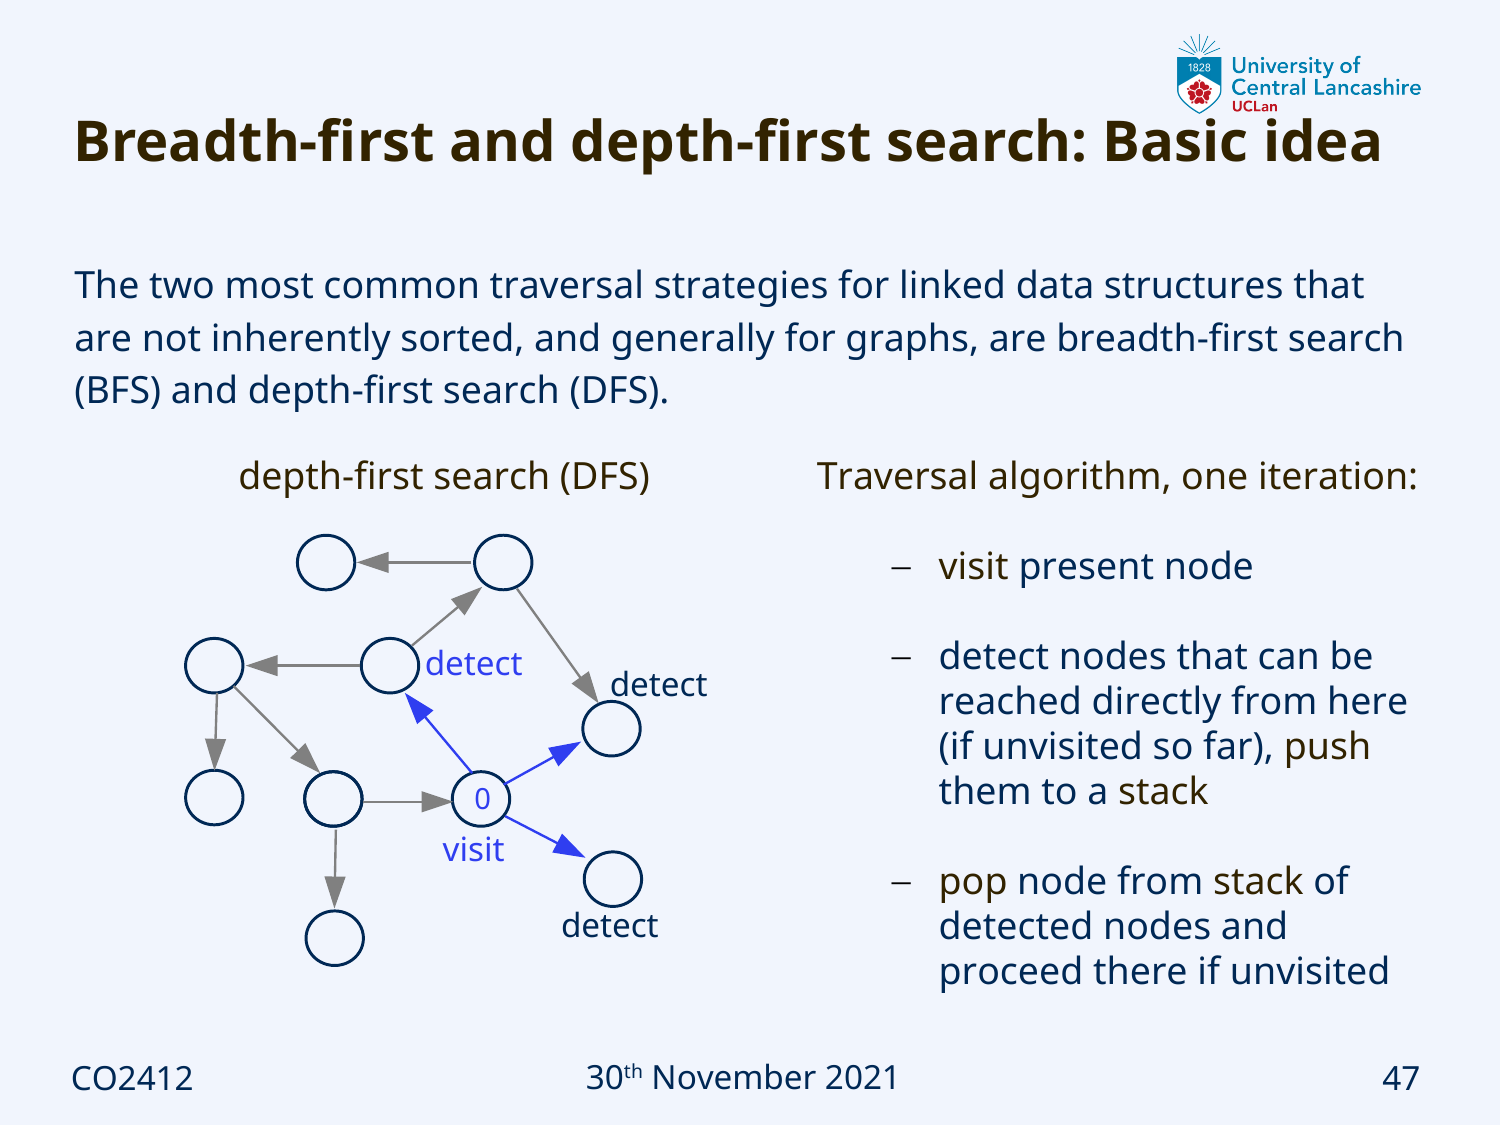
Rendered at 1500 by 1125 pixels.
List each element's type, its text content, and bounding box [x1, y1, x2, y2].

text_box 0 [459, 773, 508, 820]
text_box depth-first search (DFS) [223, 444, 707, 511]
text_box detect [592, 655, 726, 711]
text_box Traversal algorithm, one iteration: visit present node detect nodes that can be reached directly from here (if unvisited so far), push them to a stack pop node from stack of detected nodes and proceed there if unvisited [802, 444, 1443, 1000]
text_box The two most common traversal strategies for linked data structures that are not inherently sorted, and generally for graphs, are breadth-first search (BFS) and depth-first search (DFS). [59, 246, 1435, 419]
text_box visit [407, 820, 541, 916]
picture [1177, 34, 1421, 54]
title Breadth-first and depth-first search: Basic idea [58, 54, 1500, 224]
text_box detect [543, 896, 677, 952]
text_box detect [407, 634, 541, 690]
